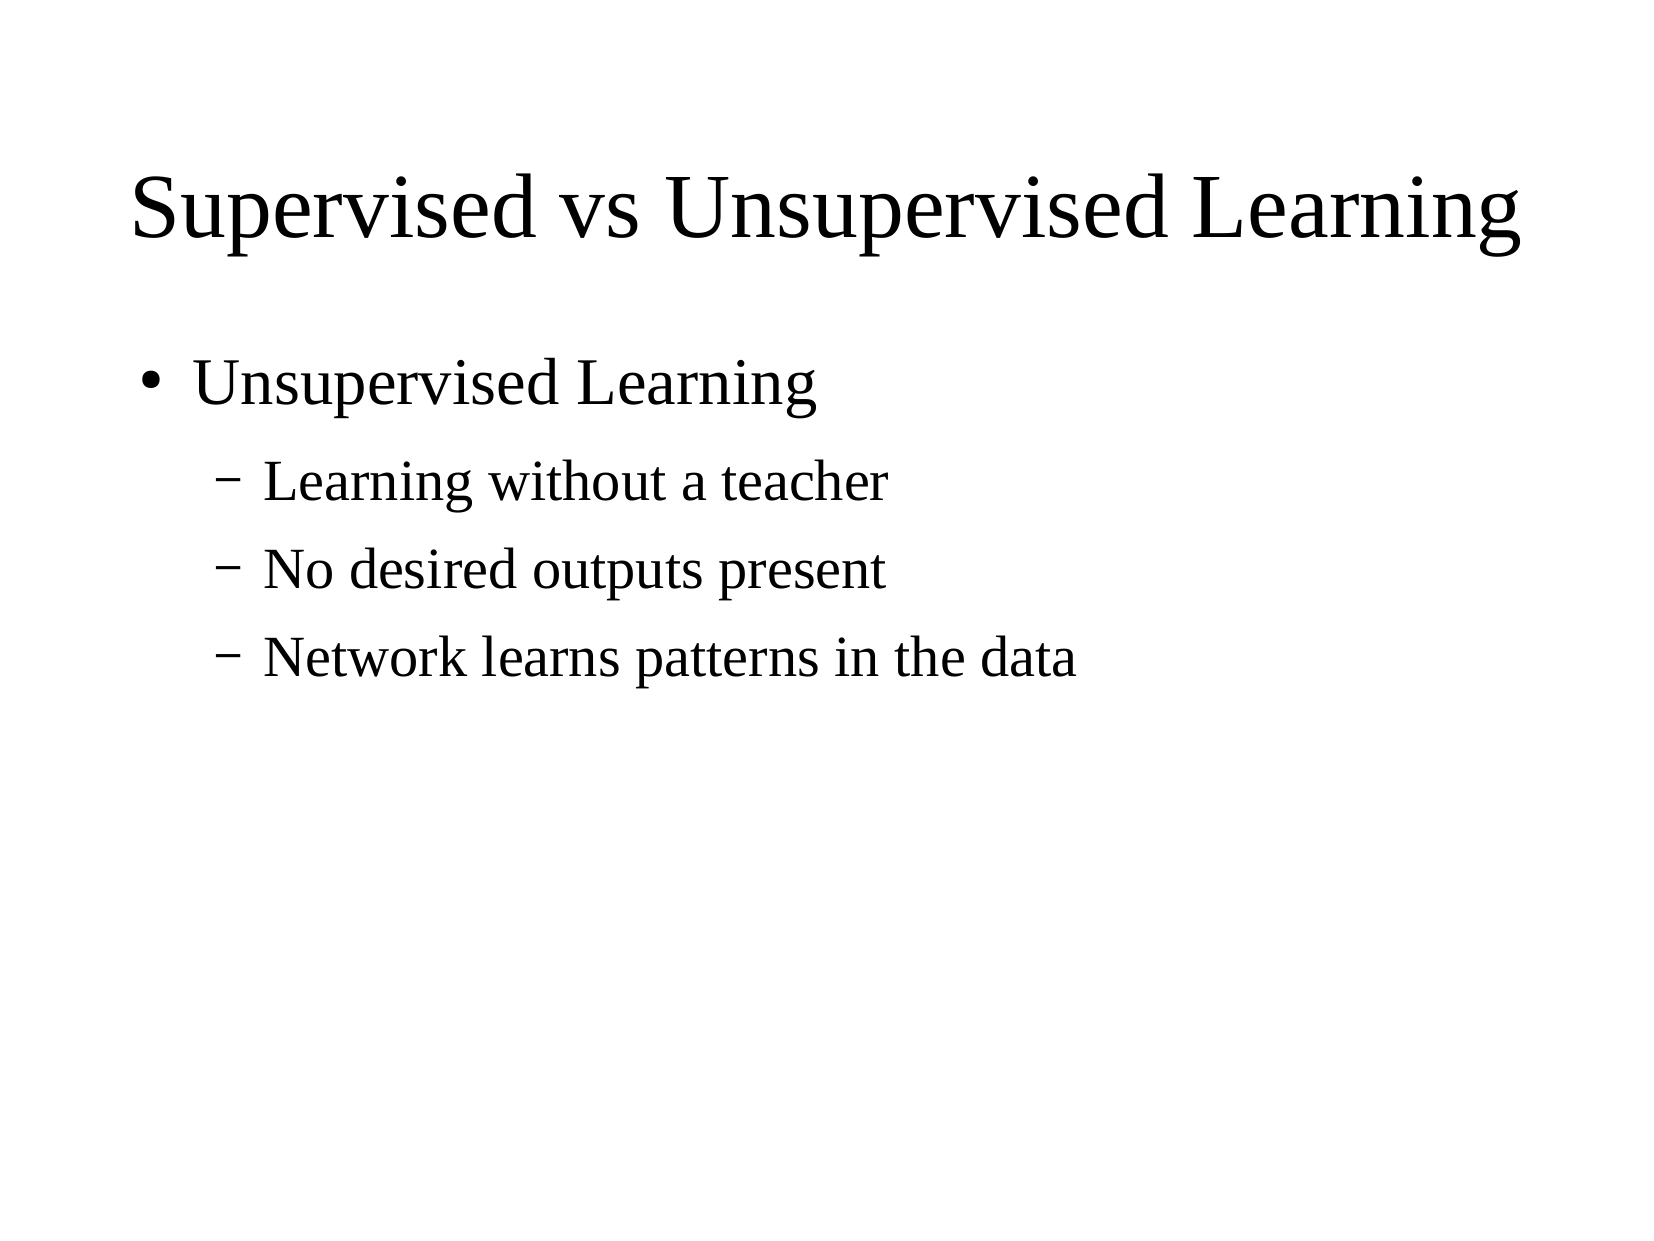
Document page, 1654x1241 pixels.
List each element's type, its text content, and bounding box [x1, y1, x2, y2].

list Unsupervised Learning Learning without a teacher No desired outputs present Network learns patterns in the data [121, 344, 1534, 1127]
title Supervised vs Unsupervised Learning [121, 102, 1534, 311]
